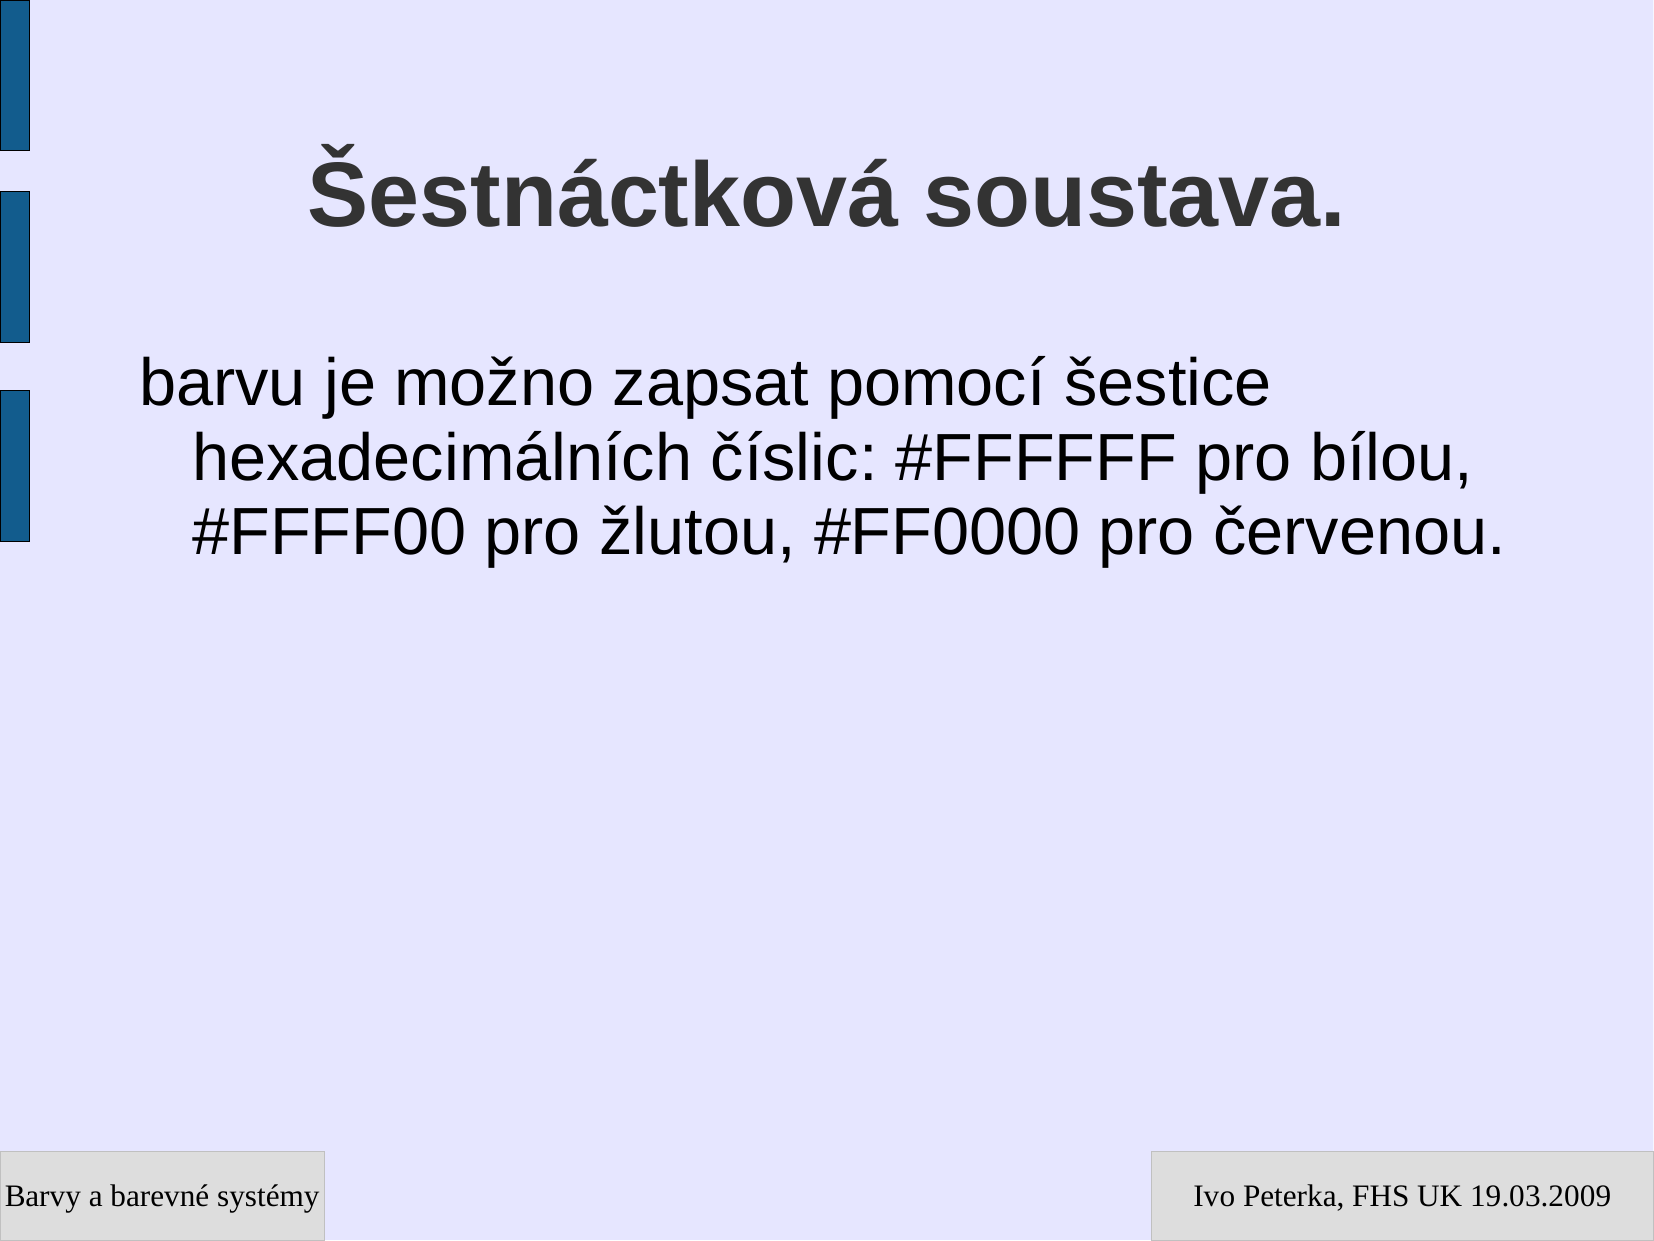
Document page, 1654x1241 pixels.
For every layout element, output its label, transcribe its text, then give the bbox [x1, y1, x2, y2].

list barvu je možno zapsat pomocí šestice hexadecimálních číslic: #FFFFFF pro bílou, #FFFF00 pro žlutou, #FF0000 pro červenou. [121, 344, 1534, 1112]
title Šestnáctková soustava. [121, 98, 1534, 291]
